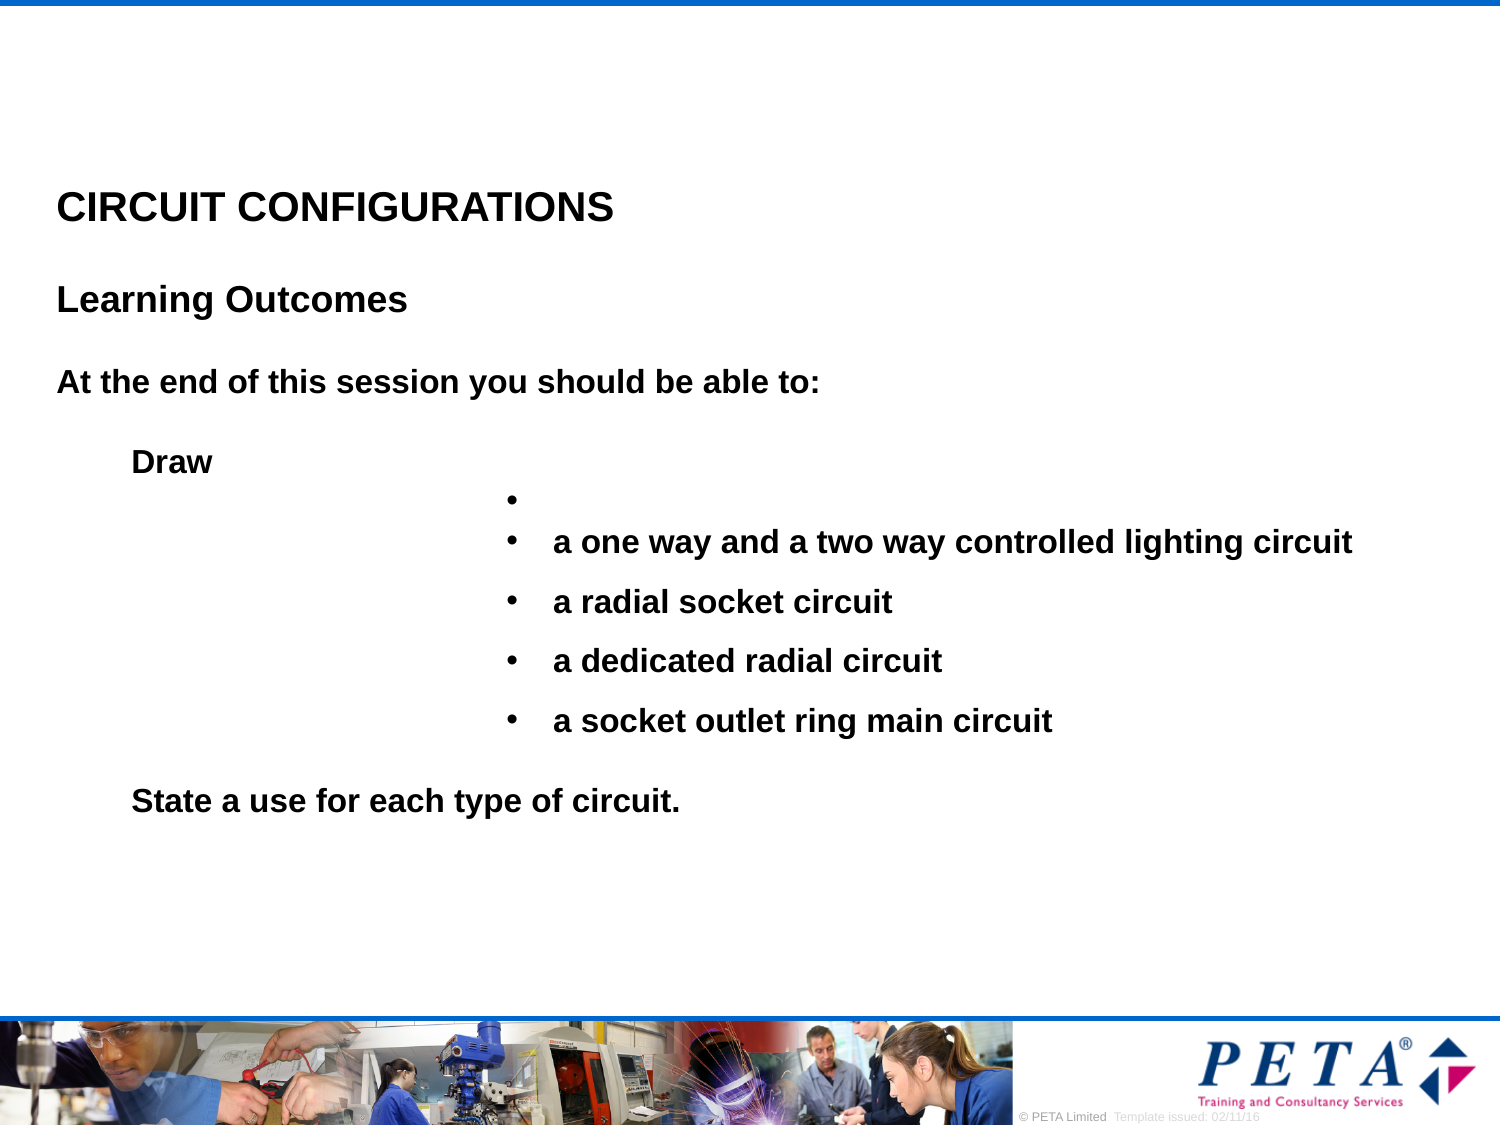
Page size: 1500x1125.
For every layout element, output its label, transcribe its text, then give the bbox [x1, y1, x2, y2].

text_box CIRCUIT CONFIGURATIONS Learning Outcomes At the end of this session you should be able to: Draw a one way and a two way controlled lighting circuit a radial socket circuit a dedicated radial circuit a socket outlet ring main circuit State a use for each type of circuit. [41, 172, 1459, 951]
